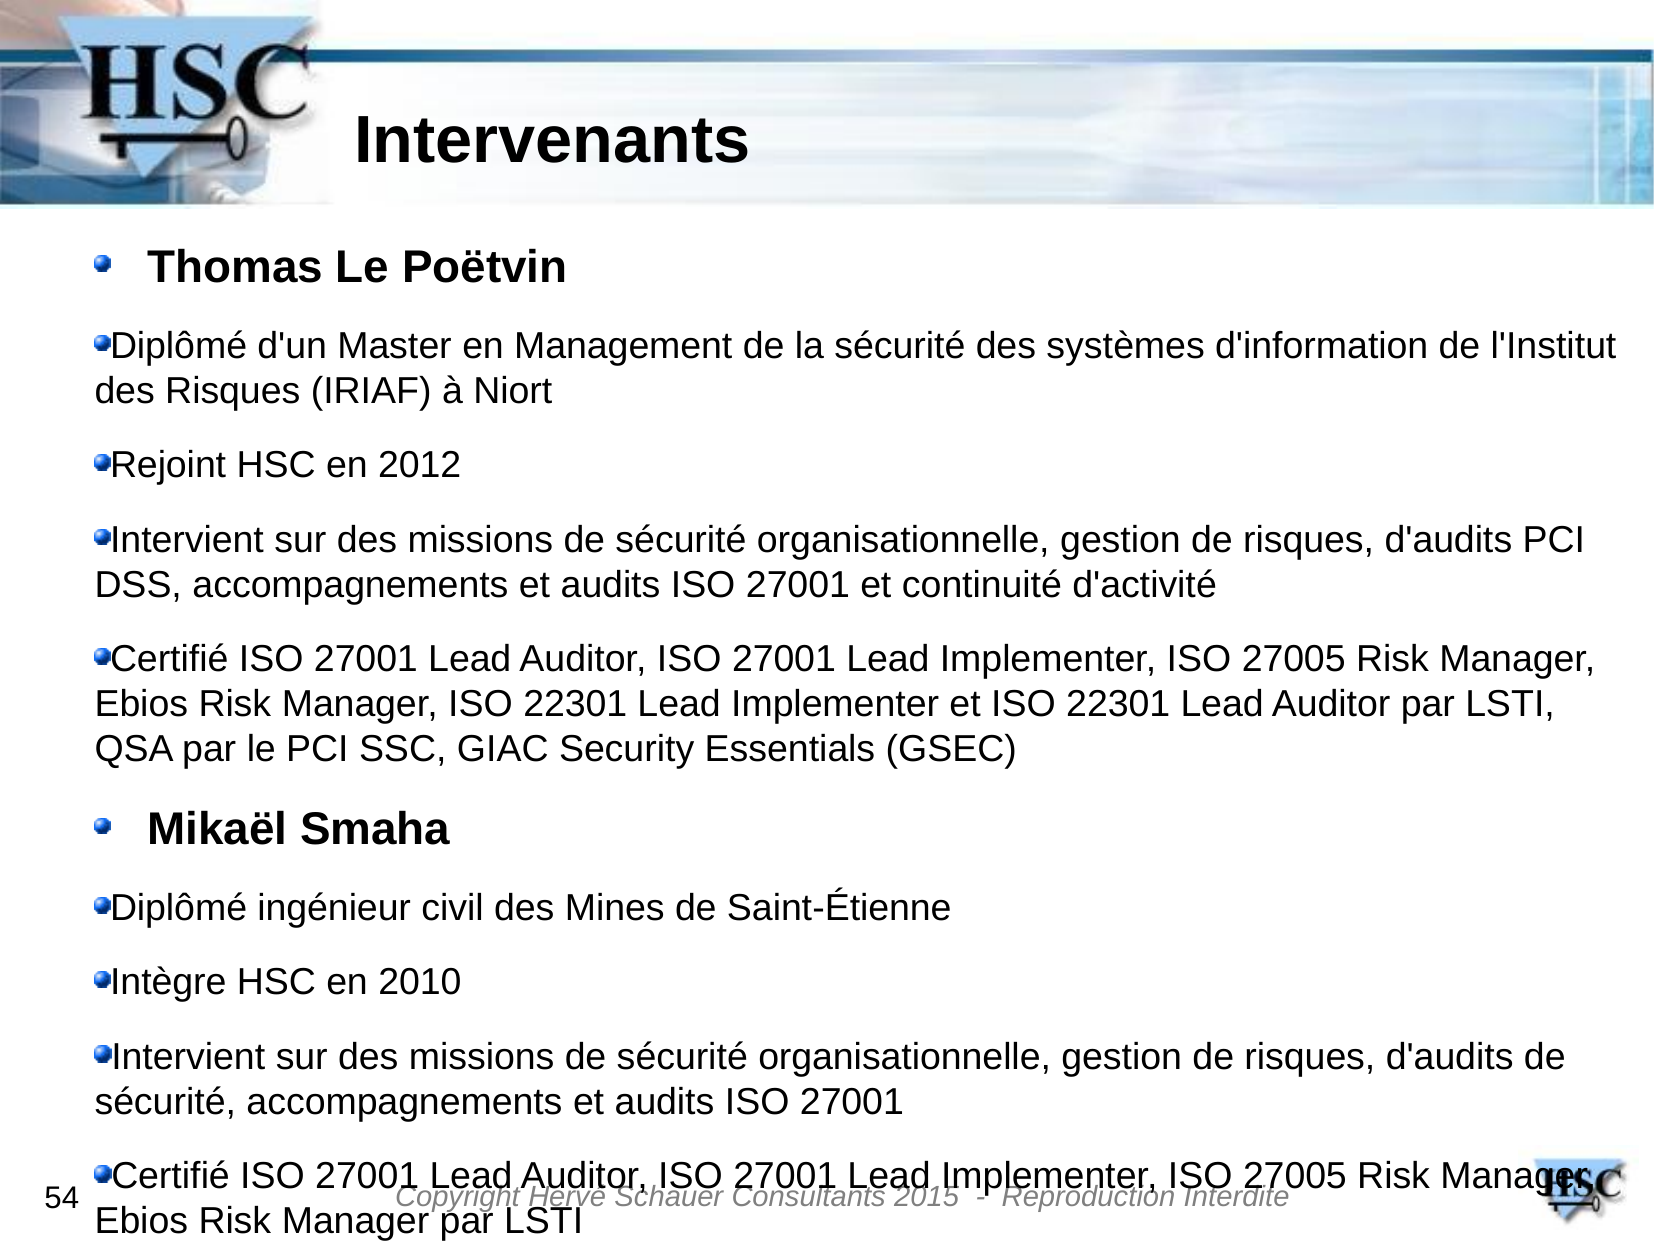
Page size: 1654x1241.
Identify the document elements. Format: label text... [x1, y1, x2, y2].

title Intervenants [354, 31, 1654, 239]
list Thomas Le Poëtvin Diplômé d'un Master en Management de la sécurité des systèmes d'information de l'Institut des Risques (IRIAF) à Niort Rejoint HSC en 2012 Intervient sur des missions de sécurité organisationnelle, gestion de risques, d'audits PCI DSS, accompagnements et audits ISO 27001 et continuité d'activité Certifié ISO 27001 Lead Auditor, ISO 27001 Lead Implementer, ISO 27005 Risk Manager, Ebios Risk Manager, ISO 22301 Lead Implementer et ISO 22301 Lead Auditor par LSTI, QSA par le PCI SSC, GIAC Security Essentials (GSEC) Mikaël Smaha Diplômé ingénieur civil des Mines de Saint-Étienne Intègre HSC en 2010 Intervient sur des missions de sécurité organisationnelle, gestion de risques, d'audits de sécurité, accompagnements et audits ISO 27001 Certifié ISO 27001 Lead Auditor, ISO 27001 Lead Implementer, ISO 27005 Risk Manager, Ebios Risk Manager par LSTI [59, 236, 1625, 1154]
